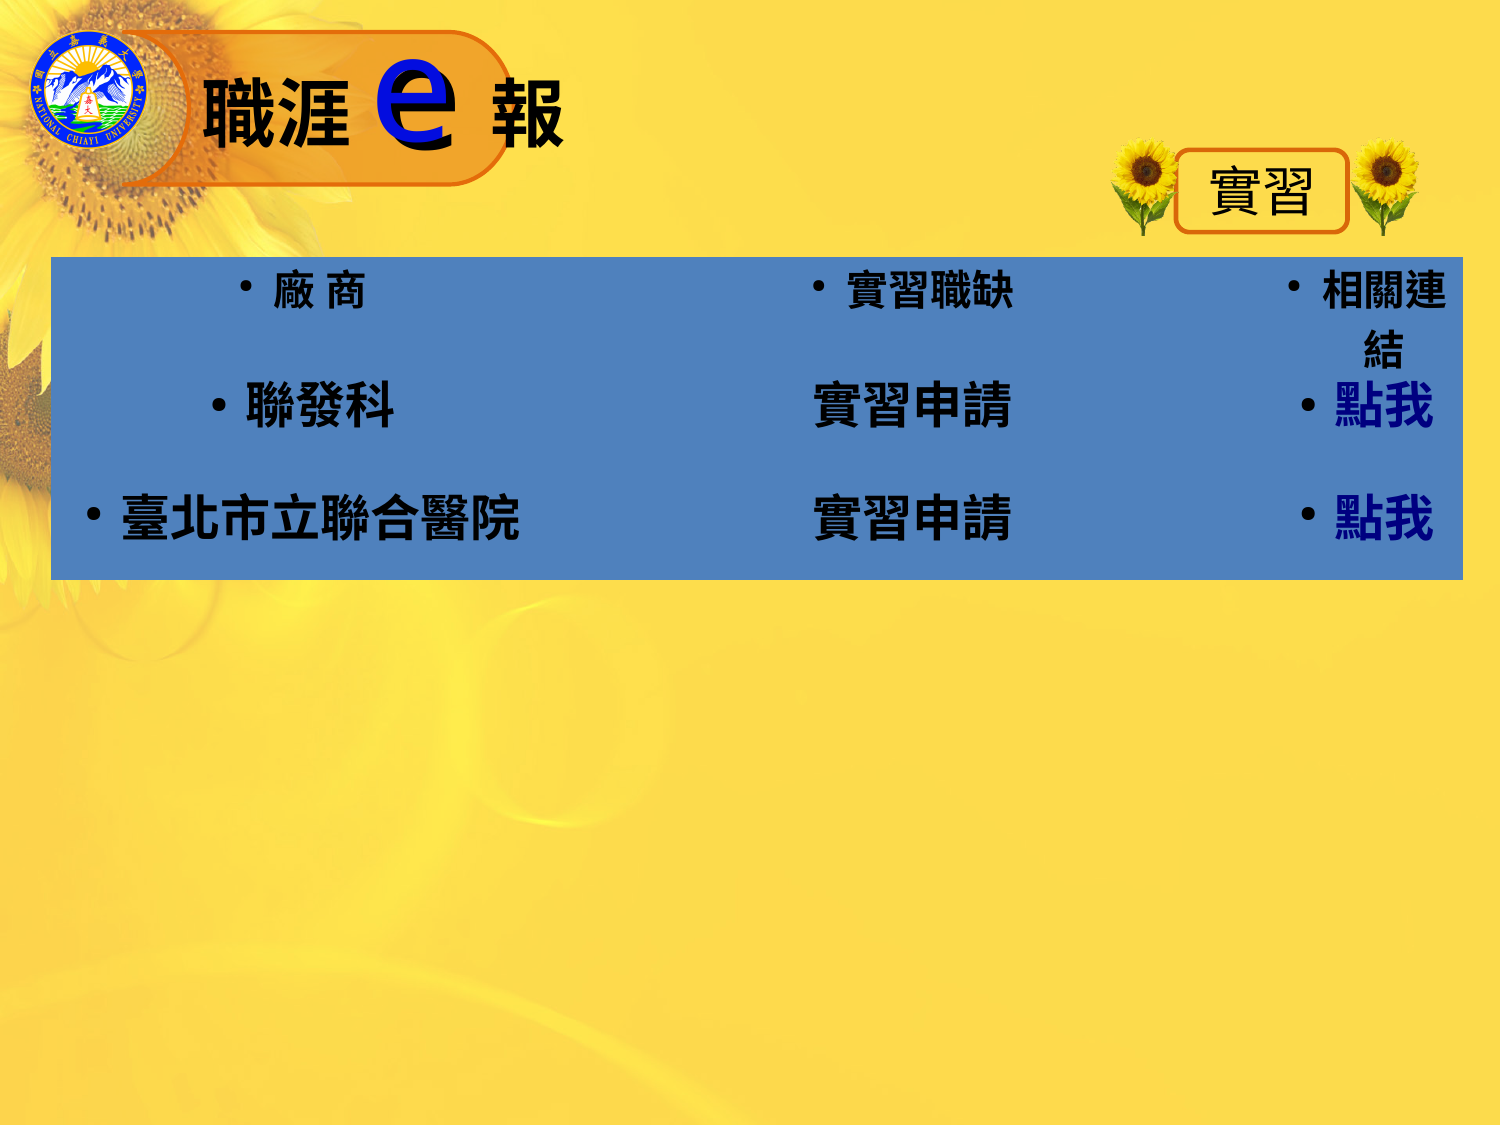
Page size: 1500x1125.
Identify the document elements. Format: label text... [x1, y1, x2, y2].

text_box [123, 32, 186, 86]
text_box [123, 130, 469, 185]
table_header 實習職缺 [555, 257, 1271, 378]
picture [29, 30, 148, 150]
picture [1333, 135, 1434, 237]
table_cell 實習申請 [555, 378, 1271, 479]
table_header 相關連結 [1271, 257, 1463, 378]
picture [1093, 135, 1194, 236]
table_cell 臺北市立聯合醫院 [51, 479, 555, 580]
text_box 職涯e報 [186, 0, 609, 181]
table_cell 點我 [1271, 378, 1463, 479]
table_cell 聯發科 [51, 378, 555, 479]
table_header 廠 商 [51, 257, 555, 378]
table_cell 實習申請 [555, 479, 1271, 580]
table_cell 點我 [1271, 479, 1463, 580]
text_box 實習 [1194, 149, 1333, 231]
